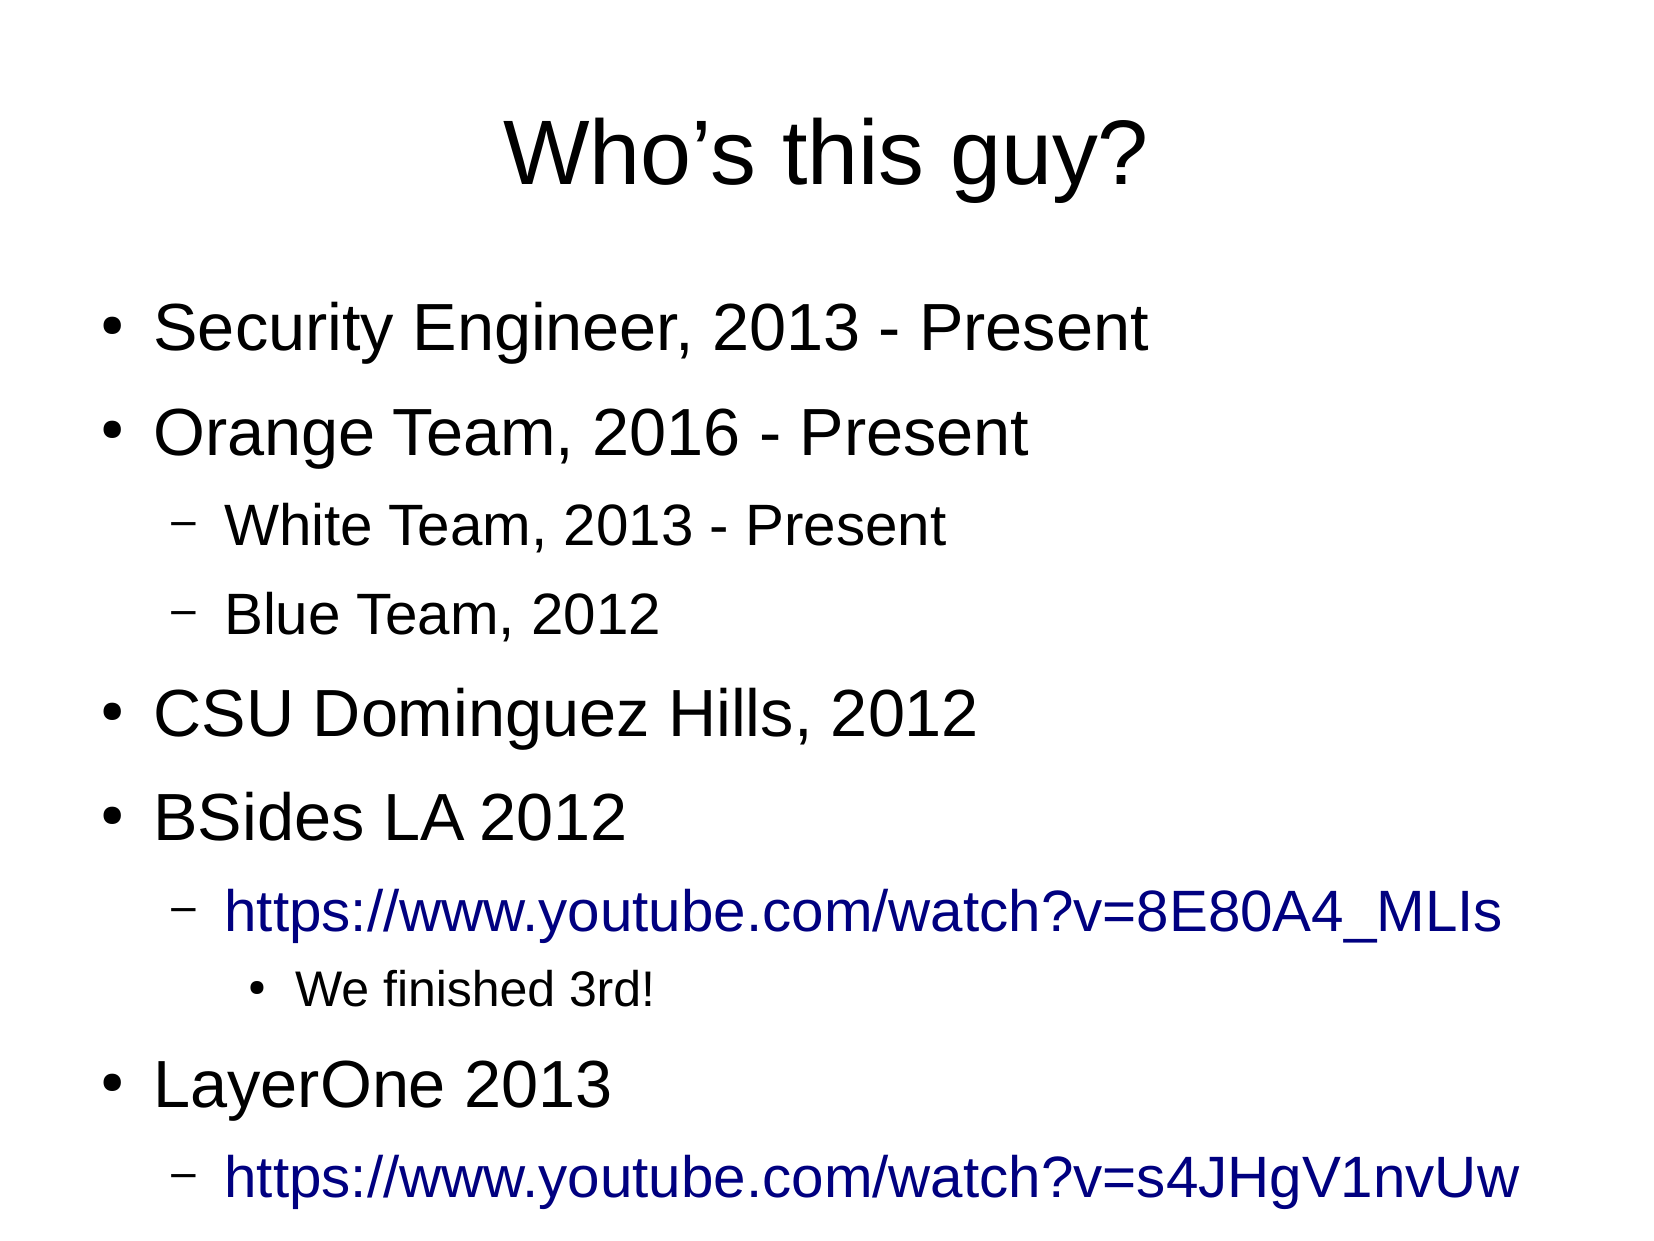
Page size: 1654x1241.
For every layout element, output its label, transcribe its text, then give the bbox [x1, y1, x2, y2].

title Who’s this guy? [82, 49, 1571, 257]
list Security Engineer, 2013 - Present Orange Team, 2016 - Present White Team, 2013 - Present Blue Team, 2012 CSU Dominguez Hills, 2012 BSides LA 2012 https://www.youtube.com/watch?v=8E80A4_MLIs We finished 3rd! LayerOne 2013 https://www.youtube.com/watch?v=s4JHgV1nvUw [82, 290, 1571, 1010]
